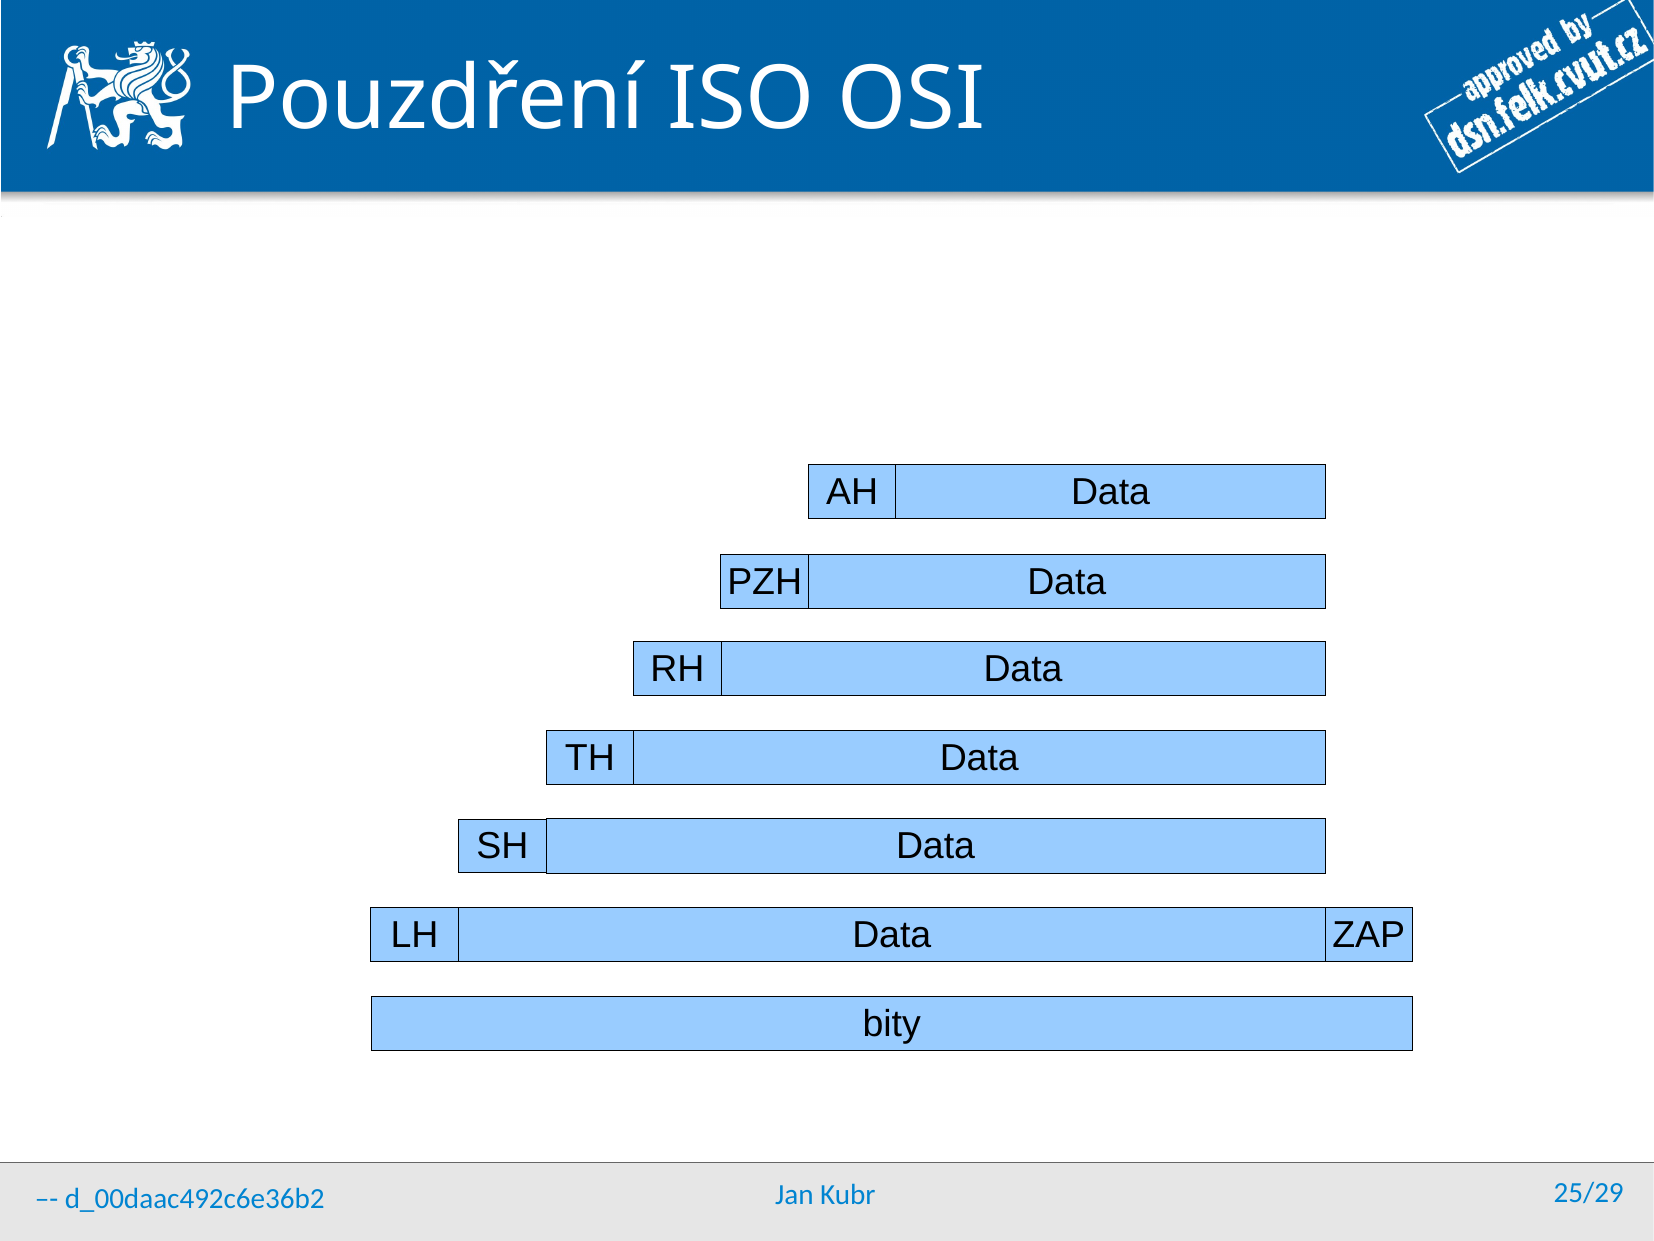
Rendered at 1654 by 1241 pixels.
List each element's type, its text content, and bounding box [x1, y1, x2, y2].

text_box LH [370, 907, 459, 962]
text_box Data [634, 730, 1326, 785]
text_box Data [546, 818, 1326, 874]
text_box RH [633, 641, 722, 696]
text_box TH [546, 730, 634, 785]
text_box SH [458, 819, 547, 873]
text_box Data [722, 641, 1326, 696]
title Pouzdření ISO OSI [225, 0, 1426, 188]
text_box ZAP [1325, 907, 1413, 962]
picture [1, 0, 1654, 217]
text_box bity [371, 996, 1413, 1051]
text_box Data [808, 554, 1326, 609]
text_box Data [896, 464, 1326, 519]
text_box AH [808, 464, 896, 519]
text_box Data [459, 907, 1325, 962]
text_box PZH [720, 554, 808, 609]
